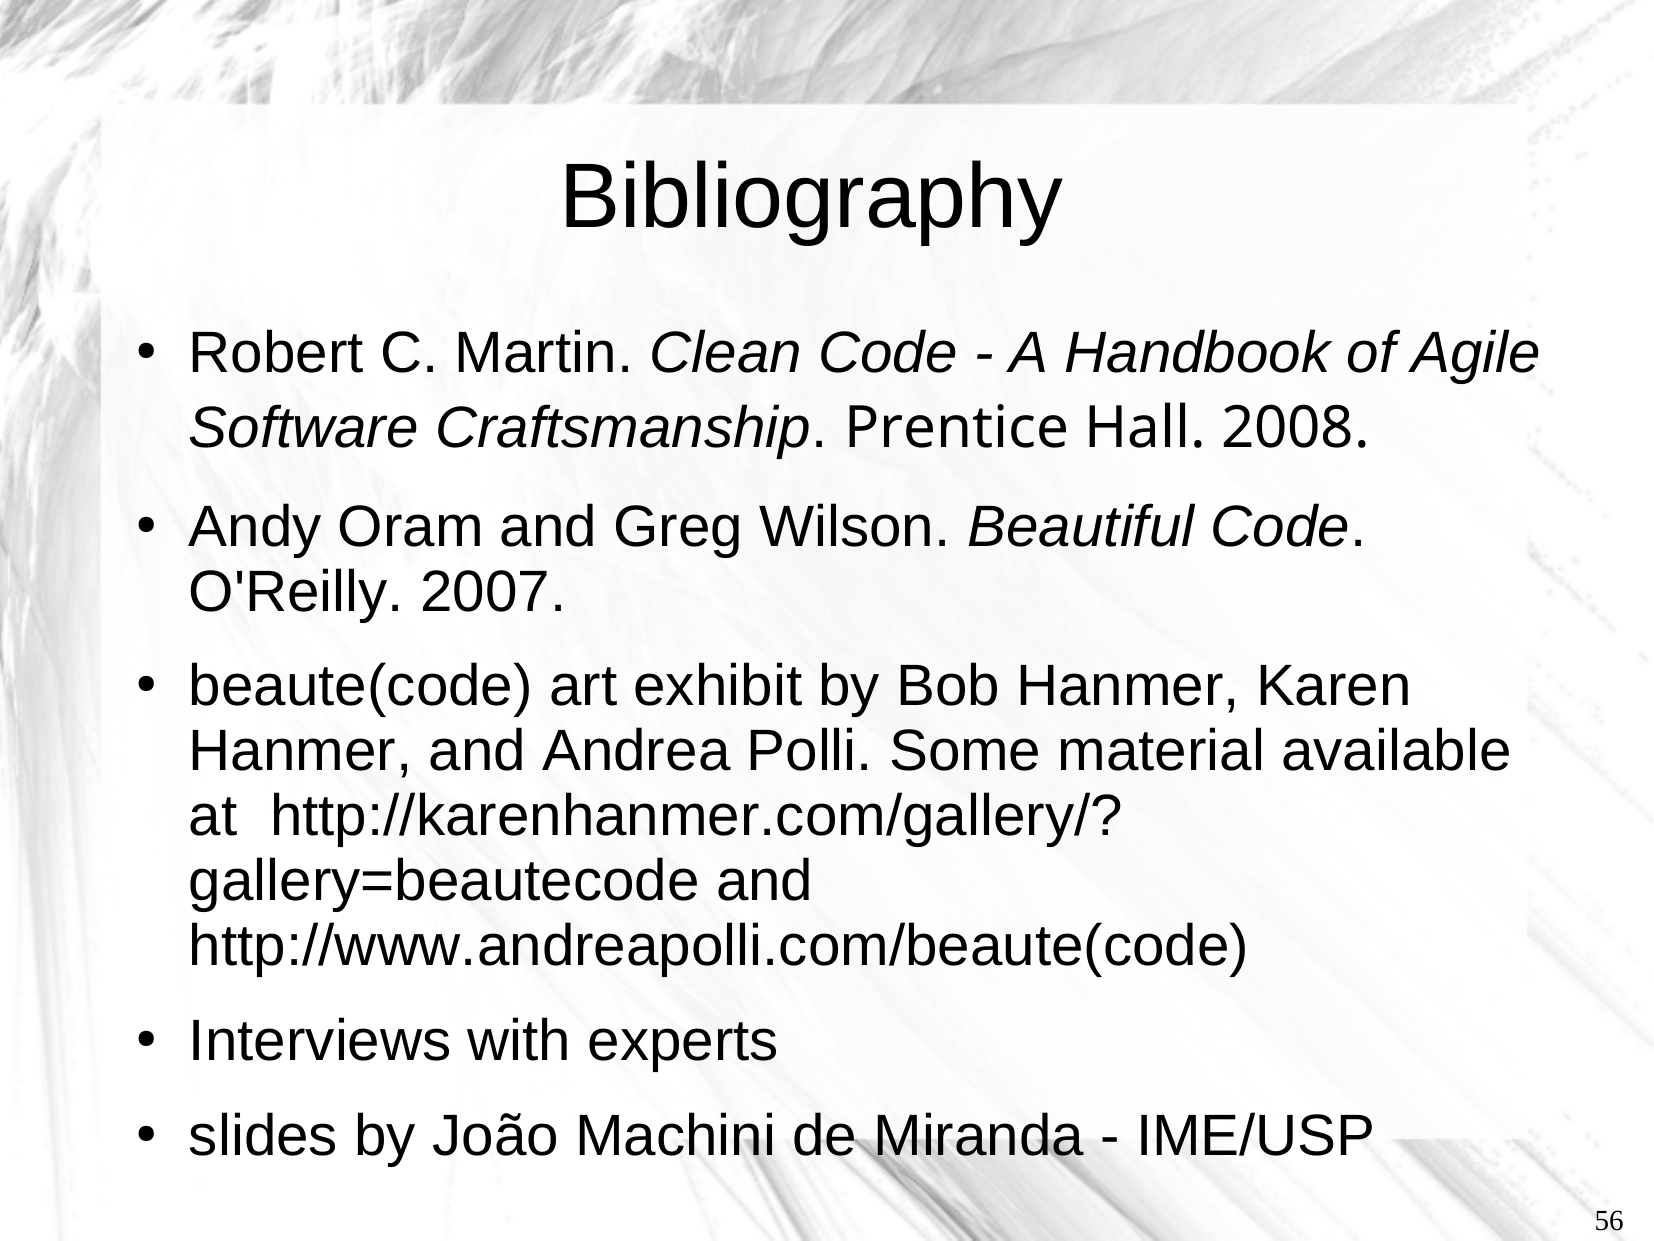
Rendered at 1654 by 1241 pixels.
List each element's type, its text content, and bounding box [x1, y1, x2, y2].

picture [0, 0, 1654, 1241]
title Bibliography [118, 112, 1506, 281]
list Robert C. Martin. Clean Code - A Handbook of Agile Software Craftsmanship. Prentice Hall. 2008. Andy Oram and Greg Wilson. Beautiful Code. O'Reilly. 2007. beaute(code) art exhibit by Bob Hanmer, Karen Hanmer, and Andrea Polli. Some material available at http://karenhanmer.com/gallery/?gallery=beautecode and http://www.andreapolli.com/beaute(code) Interviews with experts slides by João Machini de Miranda - IME/USP [118, 319, 1571, 1095]
